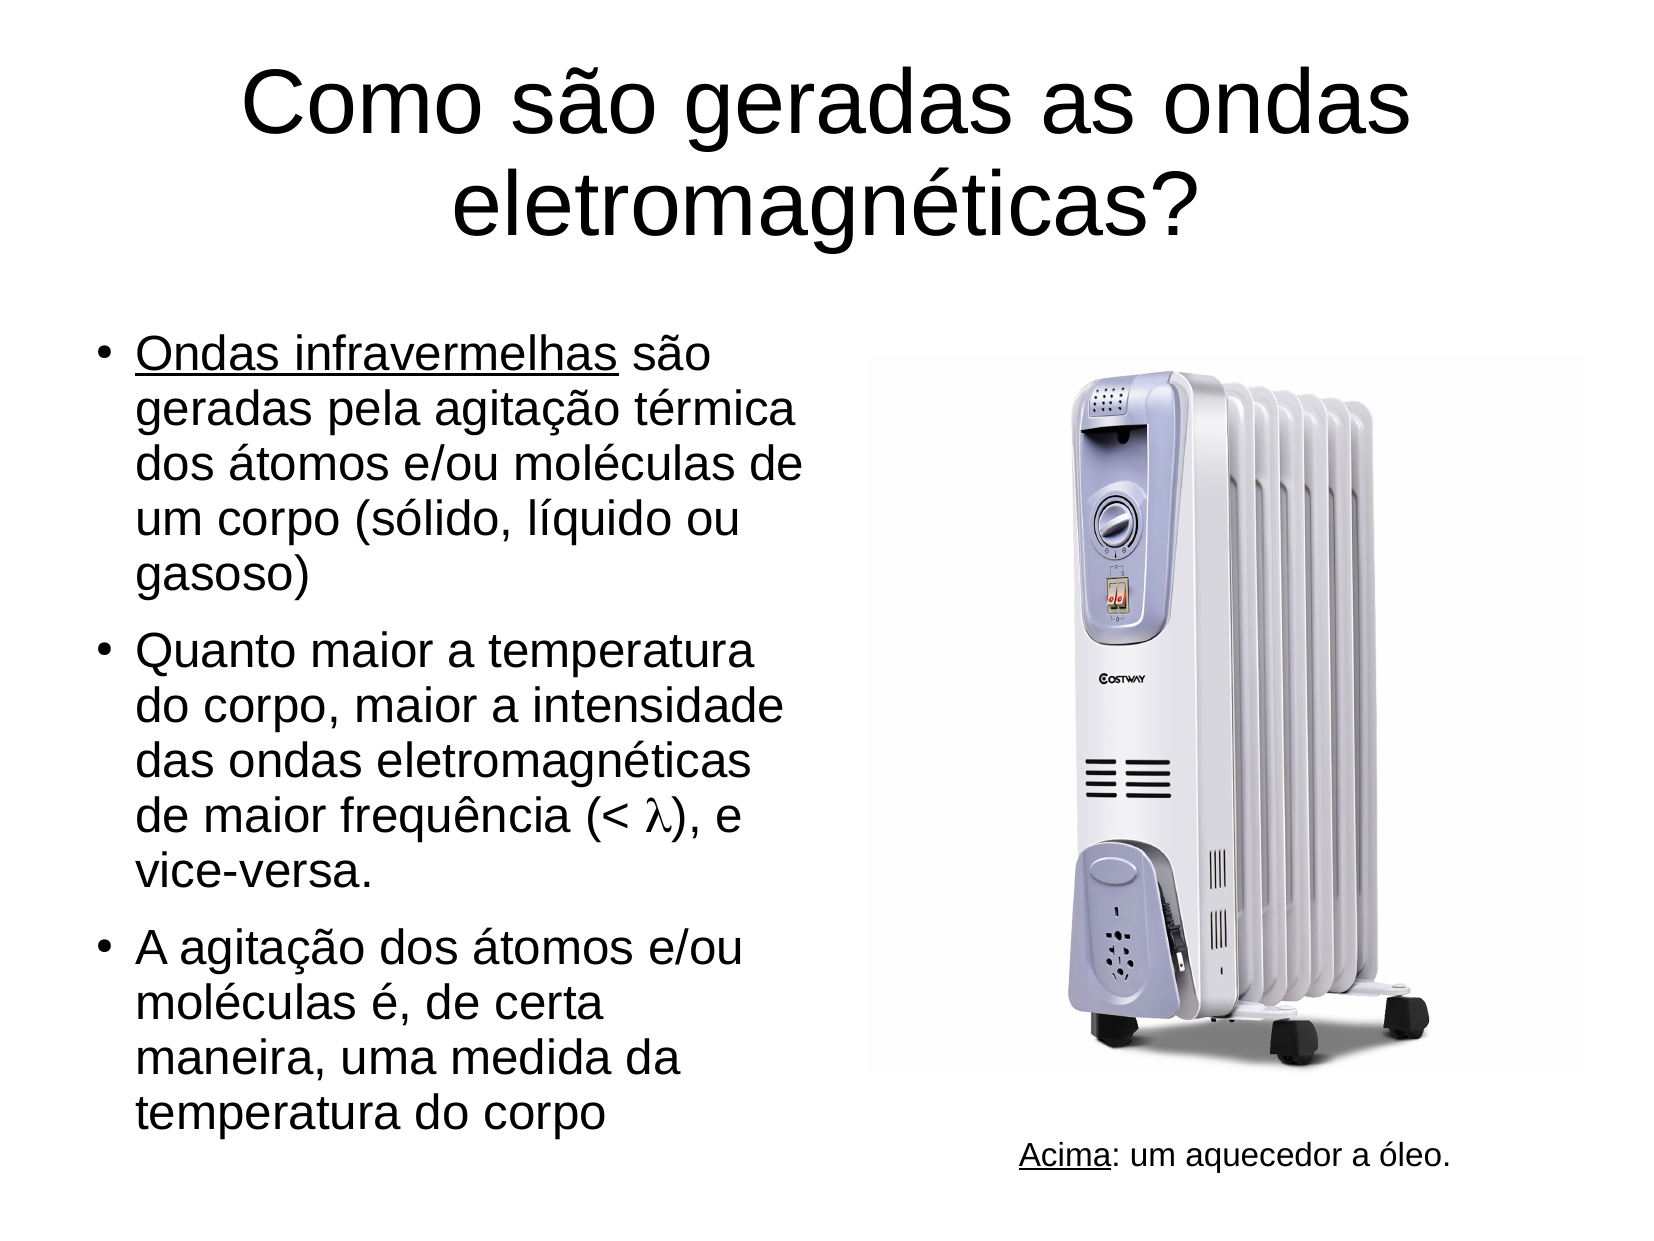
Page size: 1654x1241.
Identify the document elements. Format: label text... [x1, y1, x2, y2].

list Ondas infravermelhas são geradas pela agitação térmica dos átomos e/ou moléculas de um corpo (sólido, líquido ou gasoso) Quanto maior a temperatura do corpo, maior a intensidade das ondas eletromagnéticas de maior frequência (< l), e vice-versa. A agitação dos átomos e/ou moléculas é, de certa maneira, uma medida da temperatura do corpo [82, 325, 809, 1158]
picture [866, 355, 1586, 1075]
text_box Acima: um aquecedor a óleo. [1003, 1128, 1467, 1182]
title Como são geradas as ondas eletromagnéticas? [82, 49, 1571, 257]
